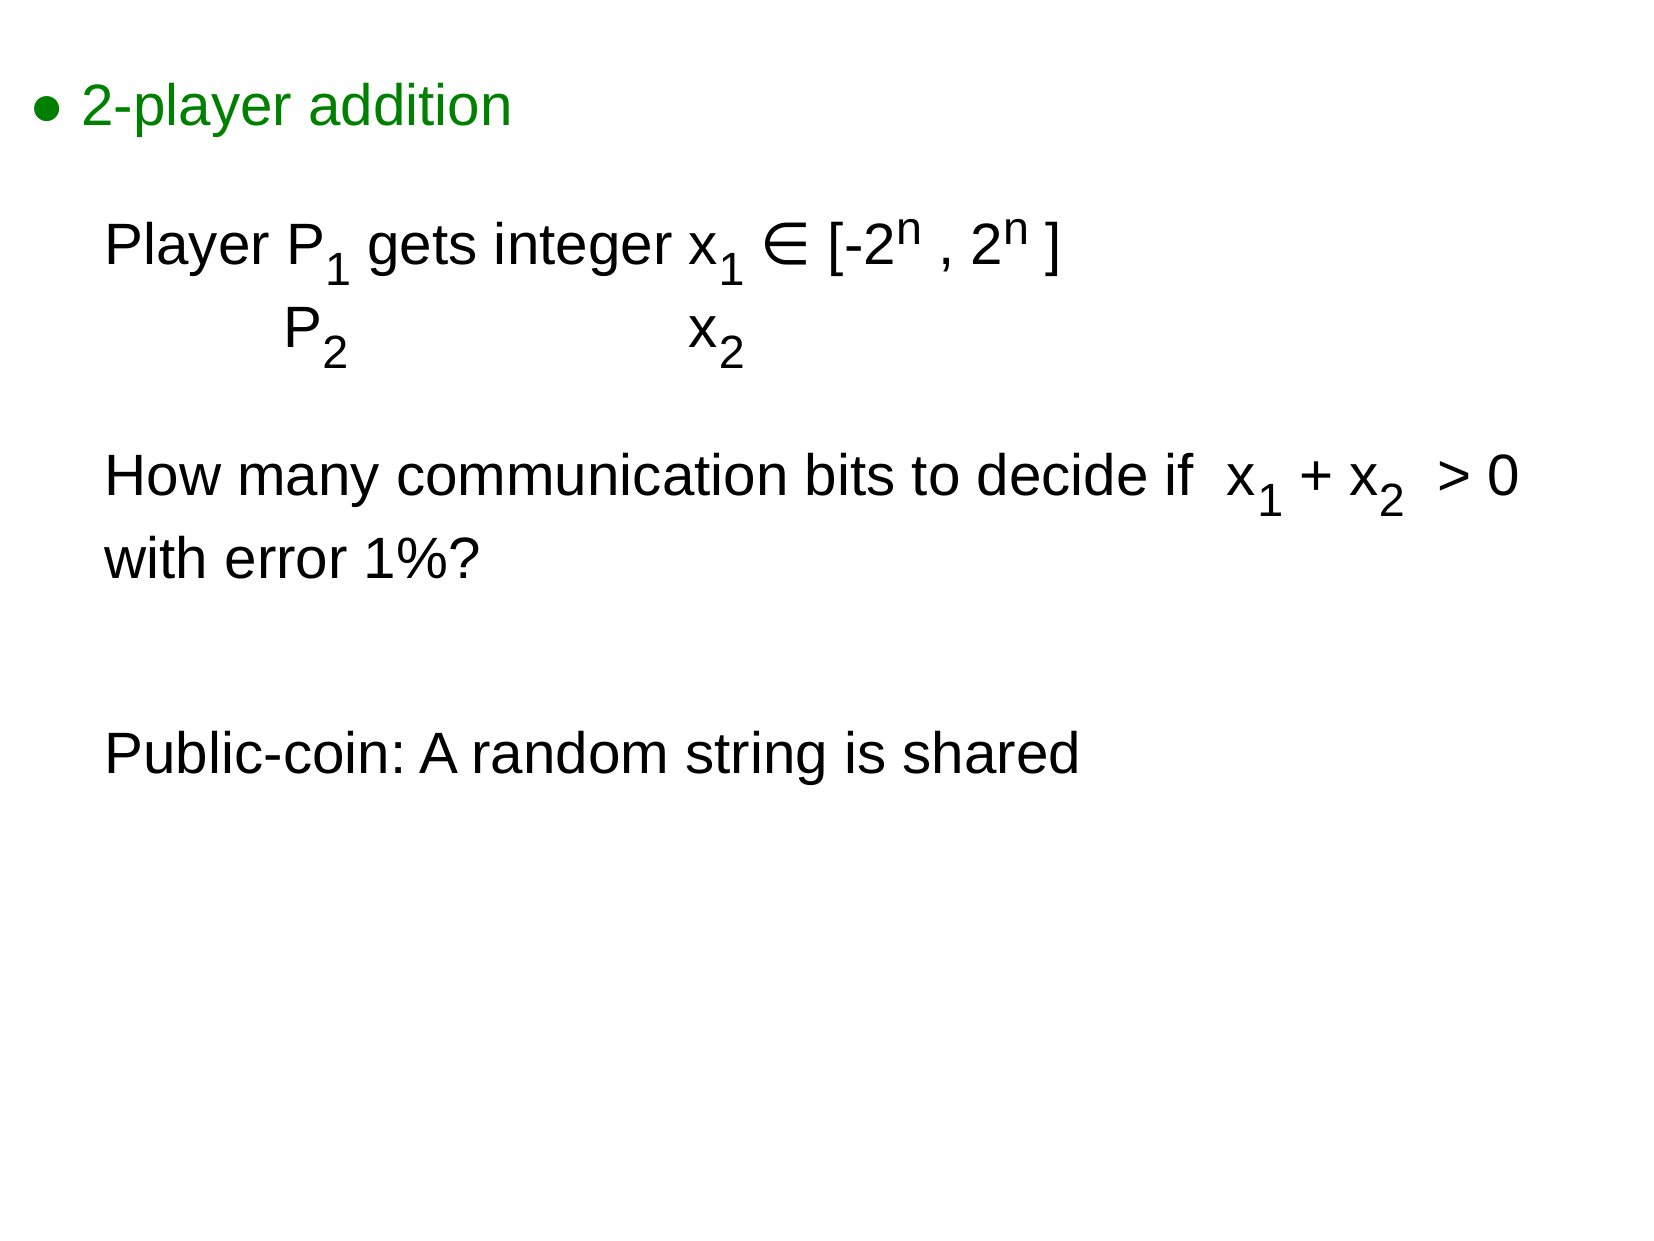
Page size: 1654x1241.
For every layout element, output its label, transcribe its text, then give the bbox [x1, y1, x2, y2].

text_box ● 2-player addition Player P1 gets integer x1 ∈ [-2n , 2n ] P2 x2 How many communication bits to decide if x1 + x2 > 0 with error 1%? Public-coin: A random string is shared [15, 0, 1636, 1241]
